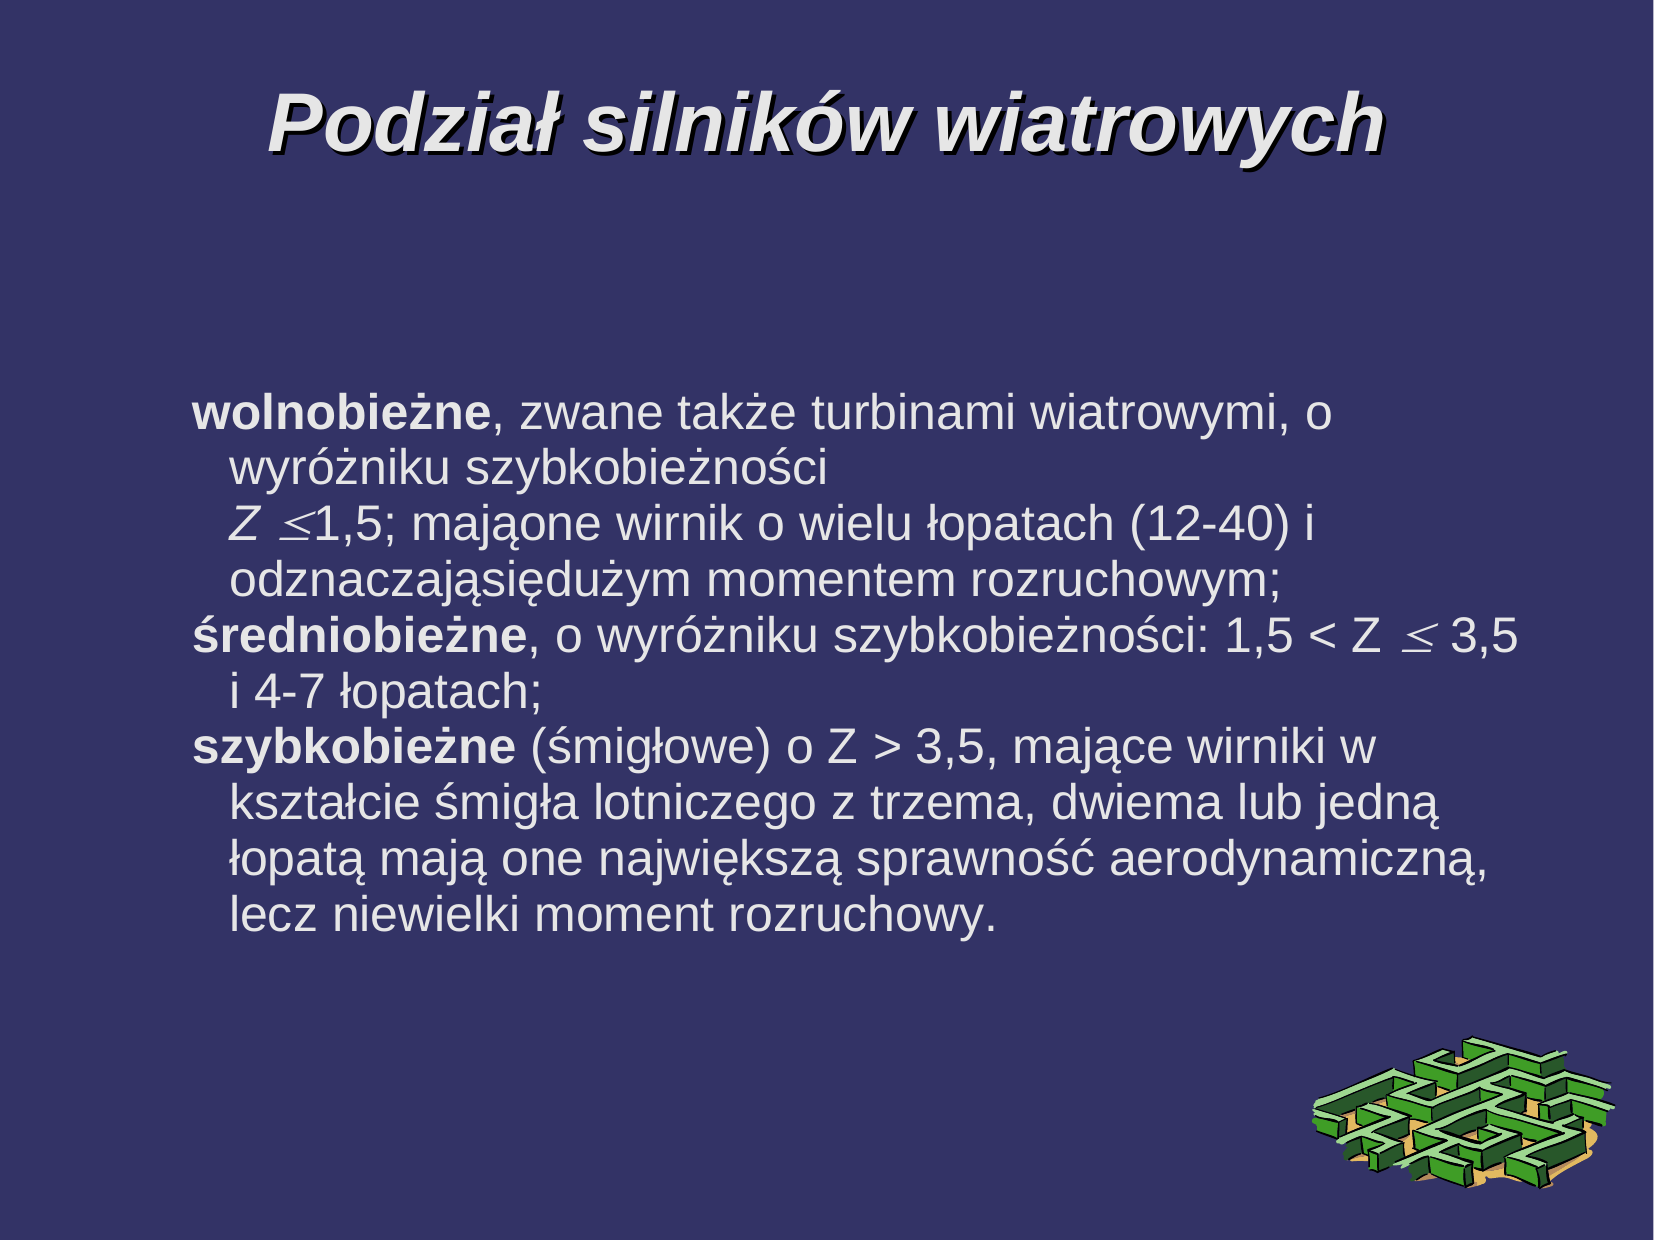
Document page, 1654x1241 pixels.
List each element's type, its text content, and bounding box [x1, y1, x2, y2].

list wolnobieżne, zwane także turbinami wiatrowymi, o wyróżniku szybkobieżności Z 1,5; mająone wirnik o wielu łopatach (12-40) i odznaczająsiędużym momentem rozruchowym; średniobieżne, o wyróżniku szybkobieżności: 1,5 < Z  3,5 i 4-7 łopatach; szybkobieżne (śmigłowe) o Z > 3,5, mające wirniki w kształcie śmigła lotniczego z trzema, dwiema lub jedną łopatą mają one największą sprawność aerodynamiczną, lecz niewielki moment rozruchowy. [154, 383, 1536, 1166]
title Podział silników wiatrowych [121, 19, 1534, 227]
